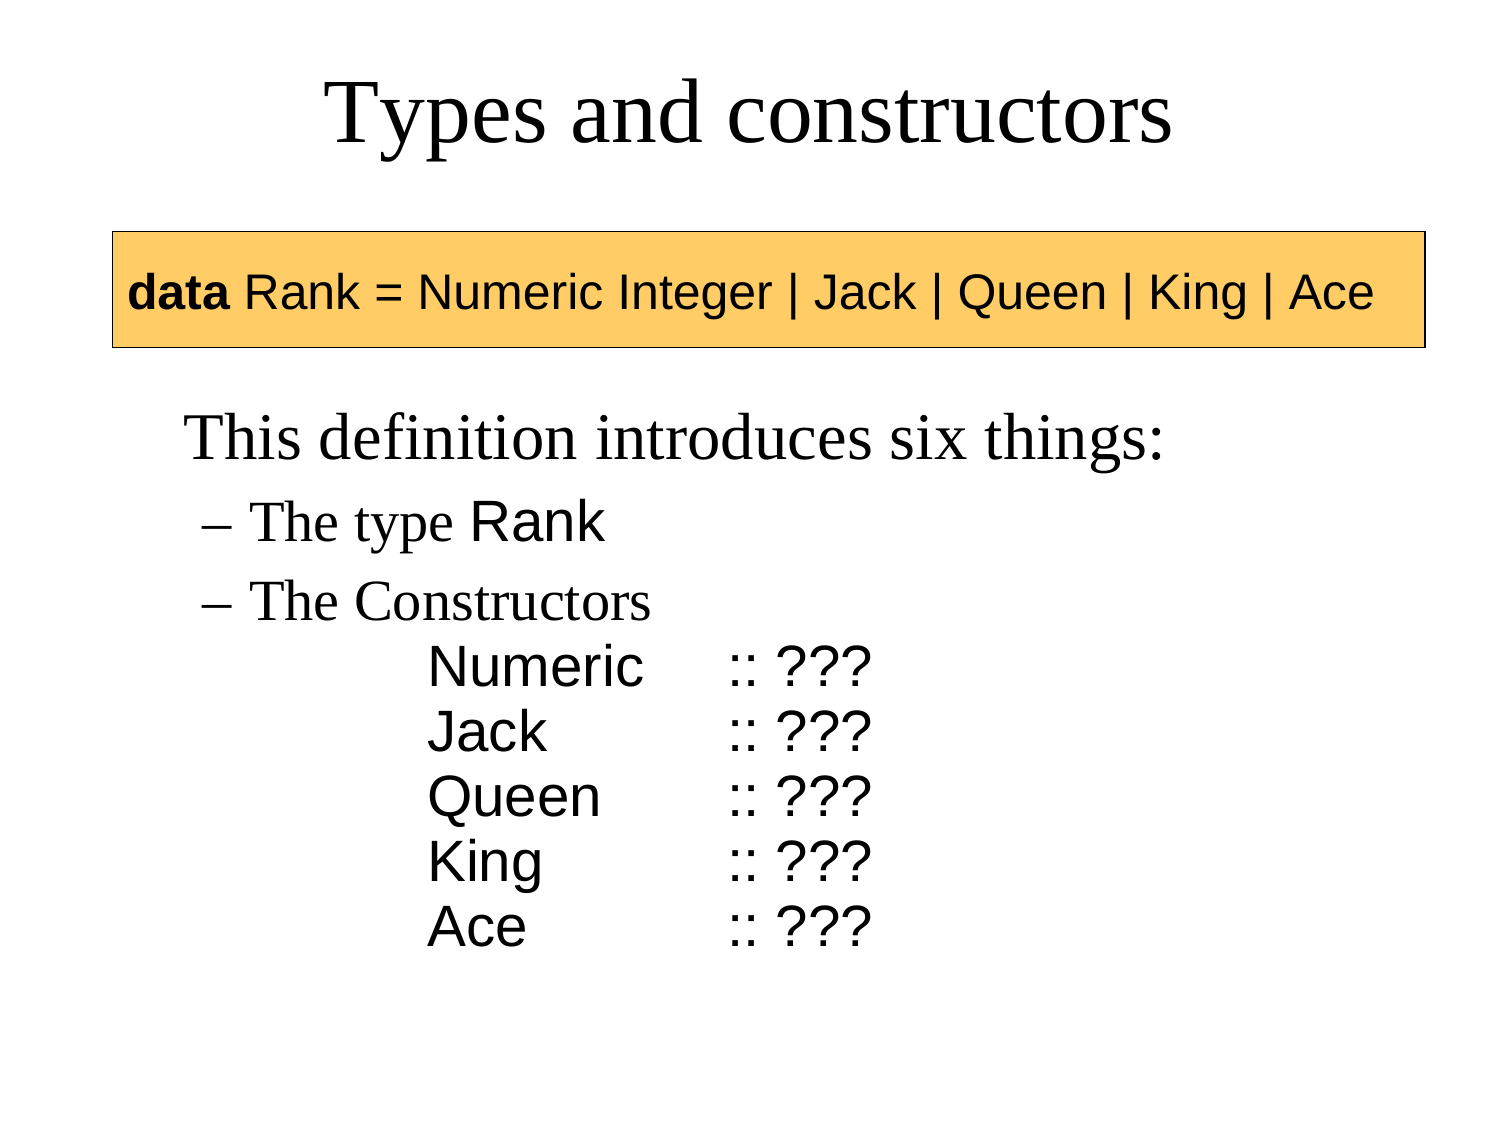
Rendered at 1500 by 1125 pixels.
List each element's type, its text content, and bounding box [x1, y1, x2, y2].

title Types and constructors [112, 17, 1388, 205]
list This definition introduces six things: The type Rank The Constructors Numeric :: ??? Jack :: ??? Queen :: ??? King :: ??? Ace :: ??? [112, 392, 1388, 996]
text_box data Rank = Numeric Integer | Jack | Queen | King | Ace [112, 231, 1426, 348]
